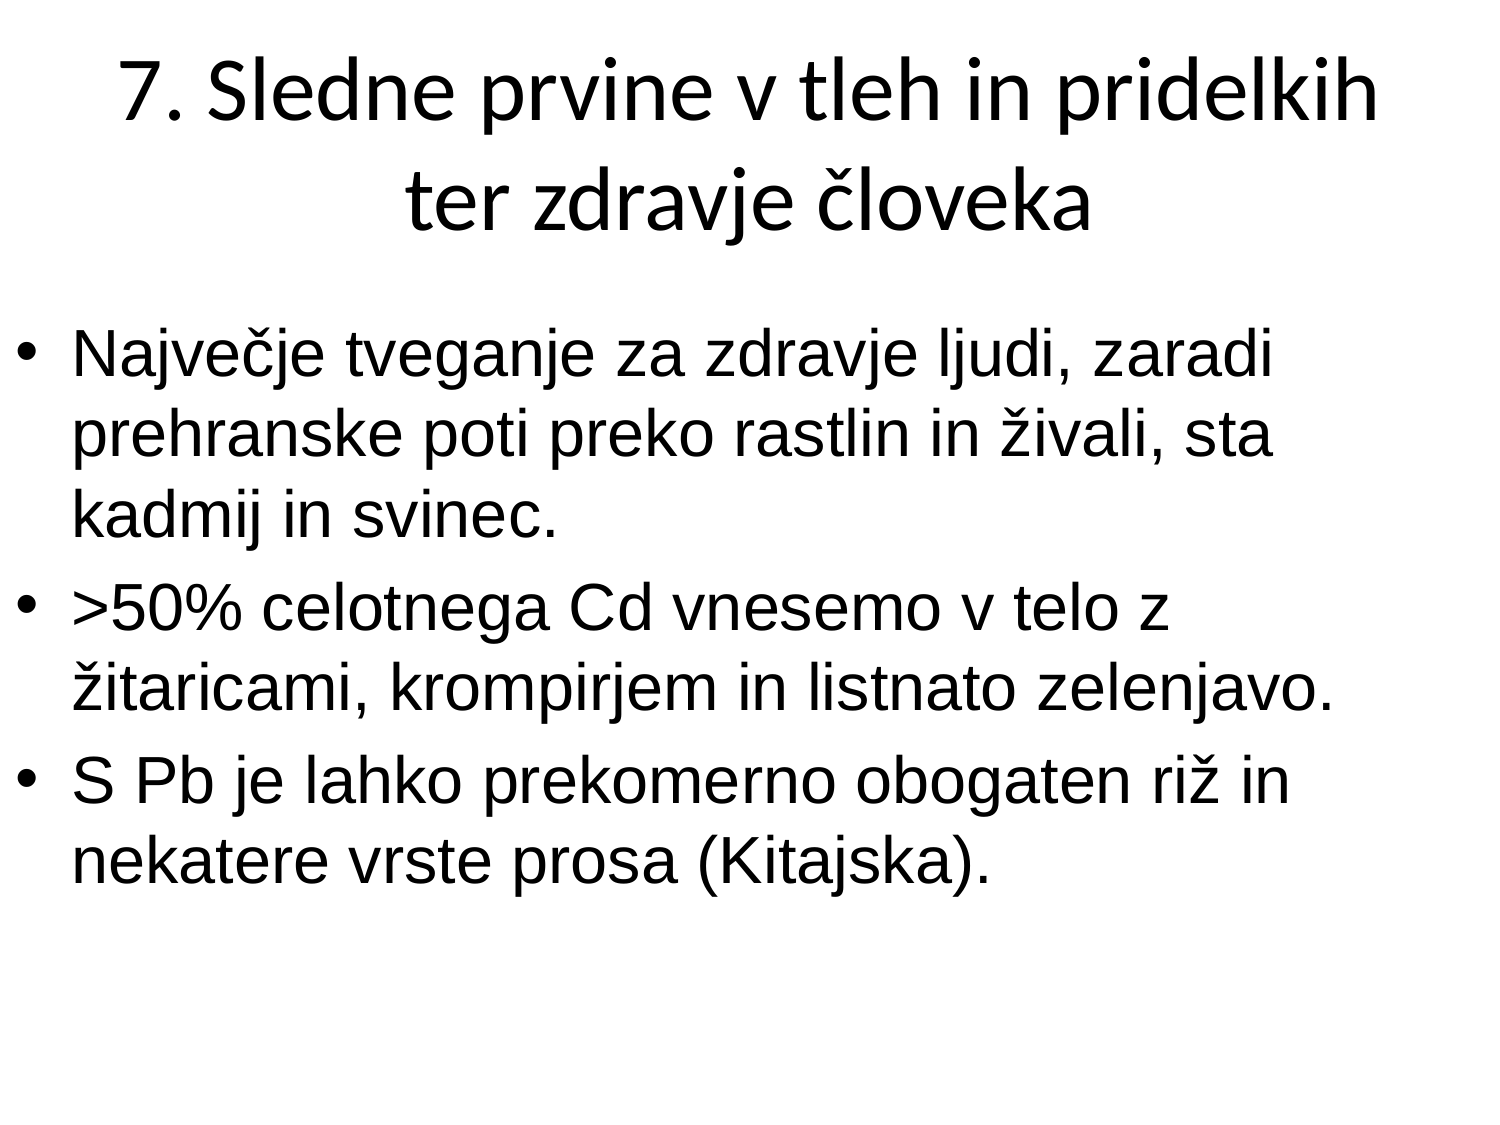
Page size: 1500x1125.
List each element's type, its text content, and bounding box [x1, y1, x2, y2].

title 7. Sledne prvine v tleh in pridelkih ter zdravje človeka [75, 45, 1425, 233]
list Največje tveganje za zdravje ljudi, zaradi prehranske poti preko rastlin in živali, sta kadmij in svinec. >50% celotnega Cd vnesemo v telo z žitaricami, krompirjem in listnato zelenjavo. S Pb je lahko prekomerno obogaten riž in nekatere vrste prosa (Kitajska). [0, 302, 1500, 1045]
